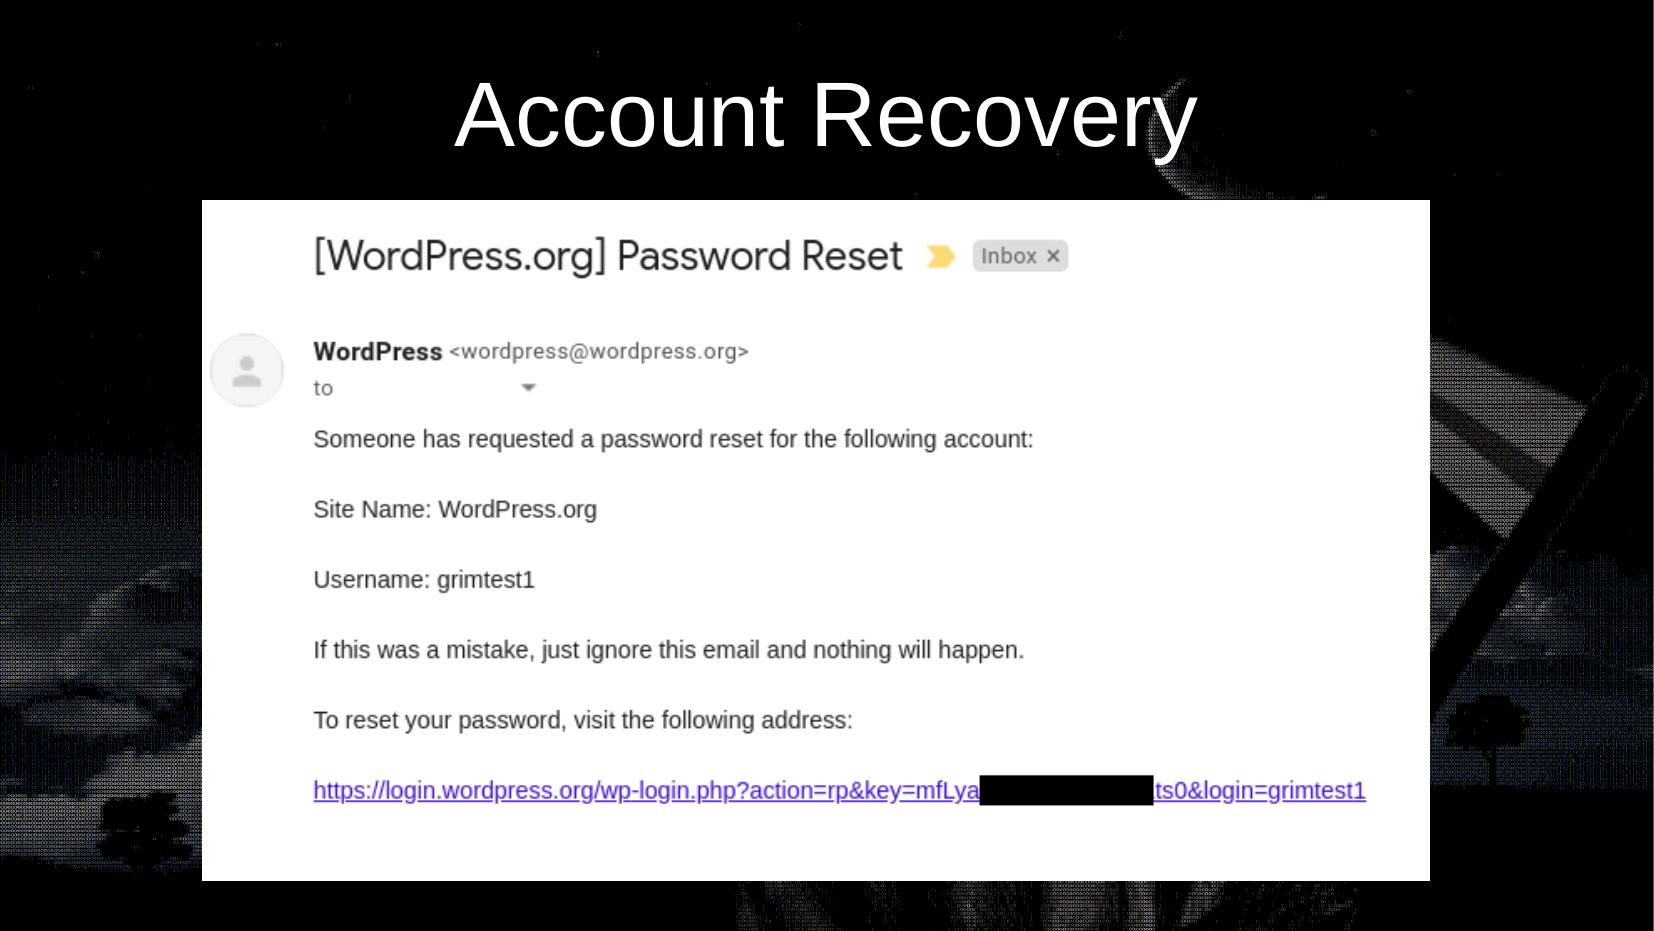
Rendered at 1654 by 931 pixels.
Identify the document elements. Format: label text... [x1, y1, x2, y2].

title Account Recovery [82, 37, 1571, 193]
picture [0, 0, 1654, 931]
